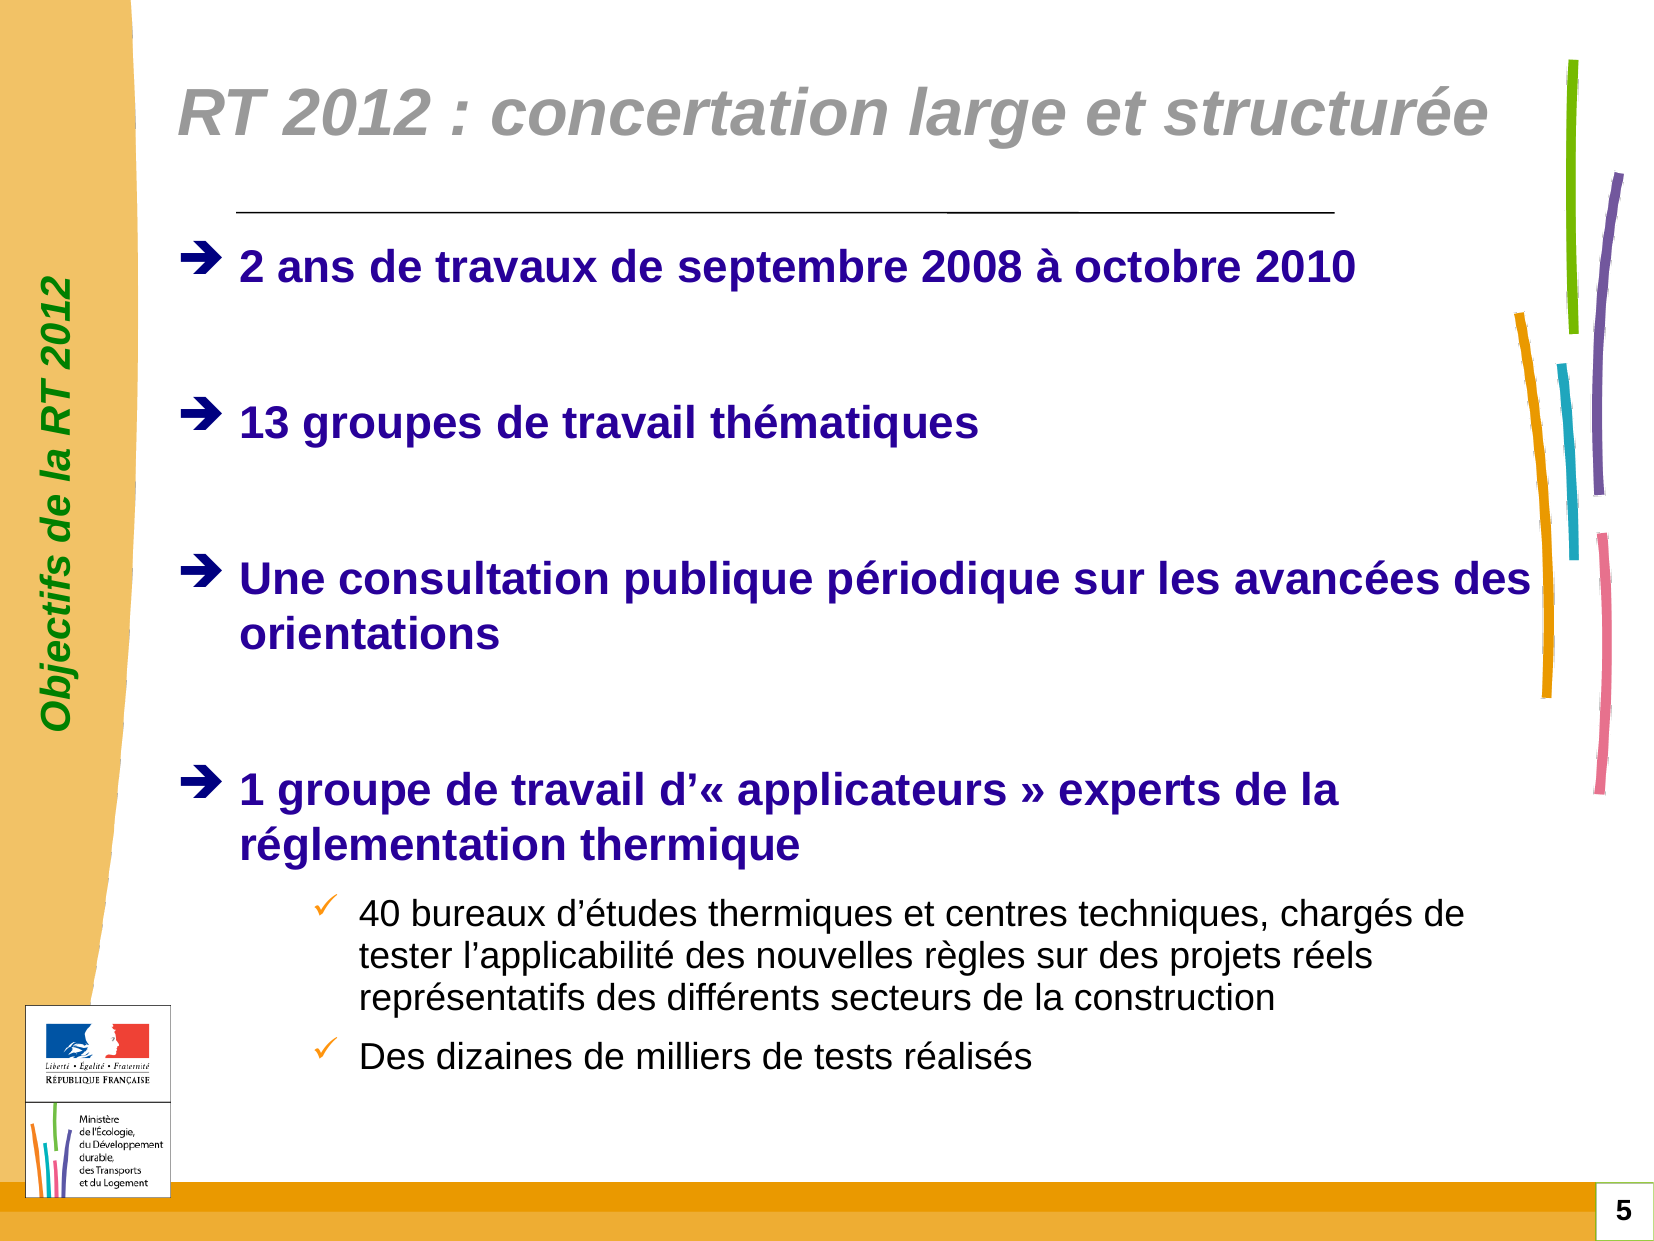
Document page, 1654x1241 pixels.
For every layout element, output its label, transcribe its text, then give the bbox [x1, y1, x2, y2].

picture [0, 0, 1654, 1241]
text_box Objectifs de la RT 2012 [11, 47, 101, 963]
title RT 2012 : concertation large et structurée [177, 29, 1536, 198]
list 2 ans de travaux de septembre 2008 à octobre 2010 13 groupes de travail thématiques Une consultation publique périodique sur les avancées des orientations 1 groupe de travail d’« applicateurs » experts de la réglementation thermique 40 bureaux d’études thermiques et centres techniques, chargés de tester l’applicabilité des nouvelles règles sur des projets réels représentatifs des différents secteurs de la construction Des dizaines de milliers de tests réalisés [177, 236, 1536, 1123]
